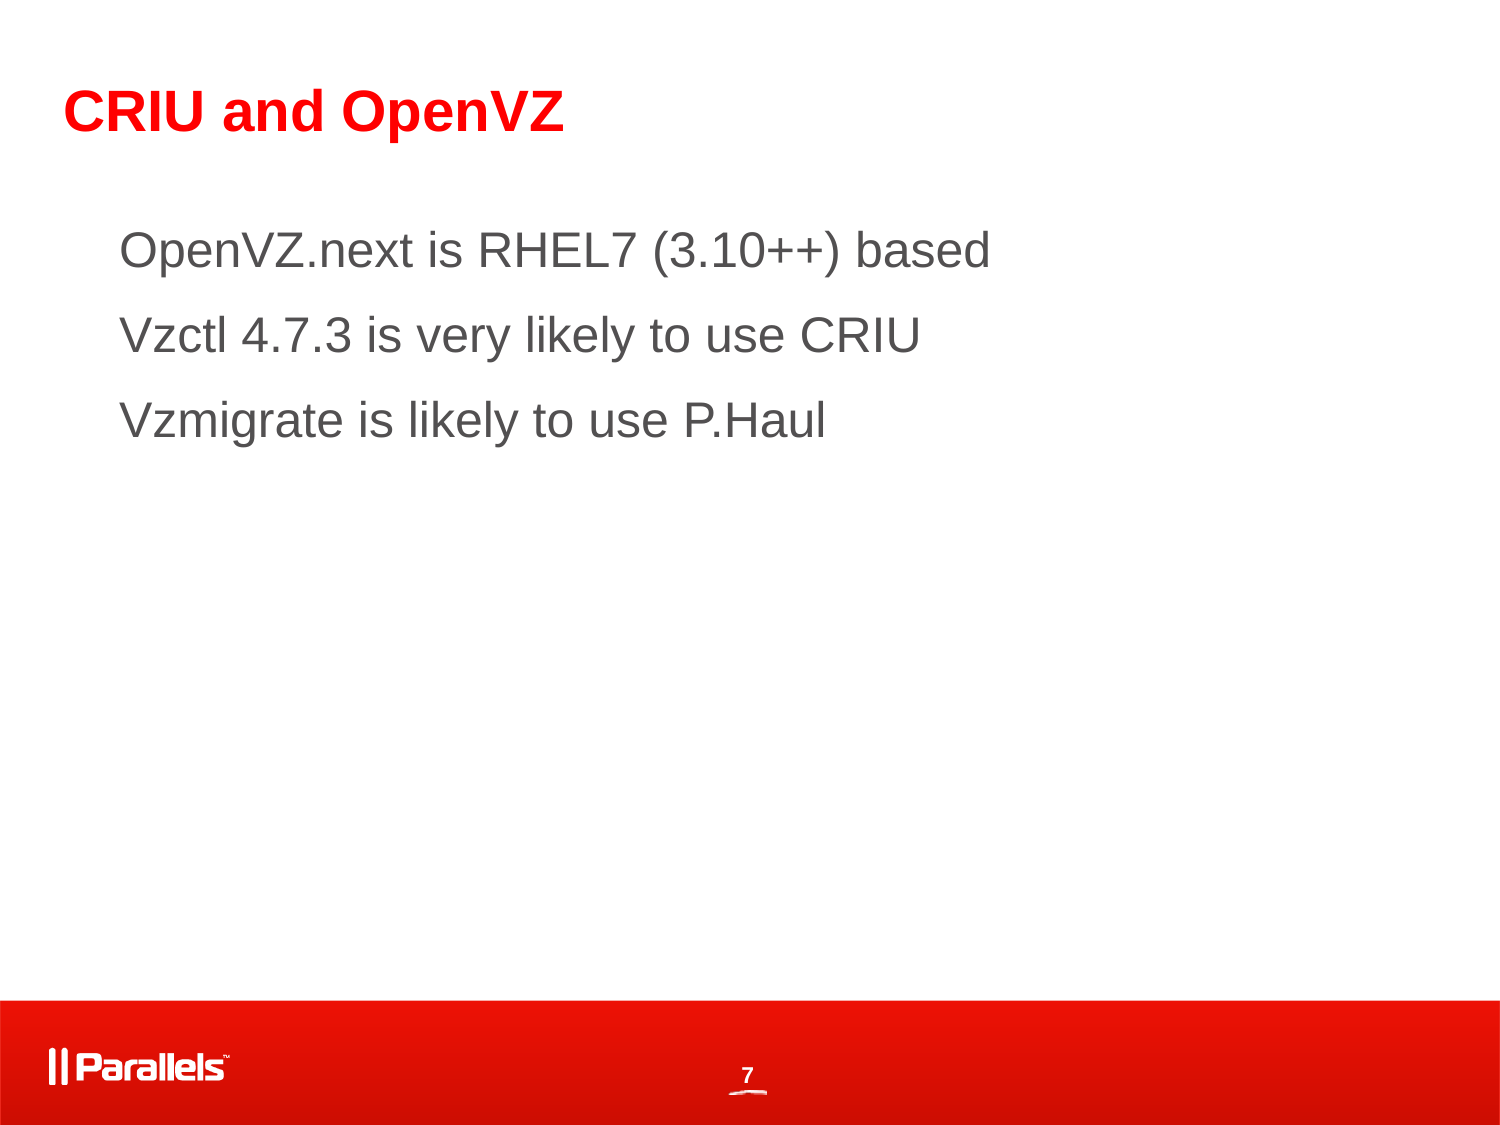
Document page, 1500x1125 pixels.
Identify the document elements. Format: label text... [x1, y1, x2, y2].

list OpenVZ.next is RHEL7 (3.10++) based Vzctl 4.7.3 is very likely to use CRIU Vzmigrate is likely to use P.Haul [47, 215, 1452, 958]
picture [727, 1090, 767, 1095]
title CRIU and OpenVZ [48, 10, 1454, 214]
picture [49, 1046, 230, 1085]
